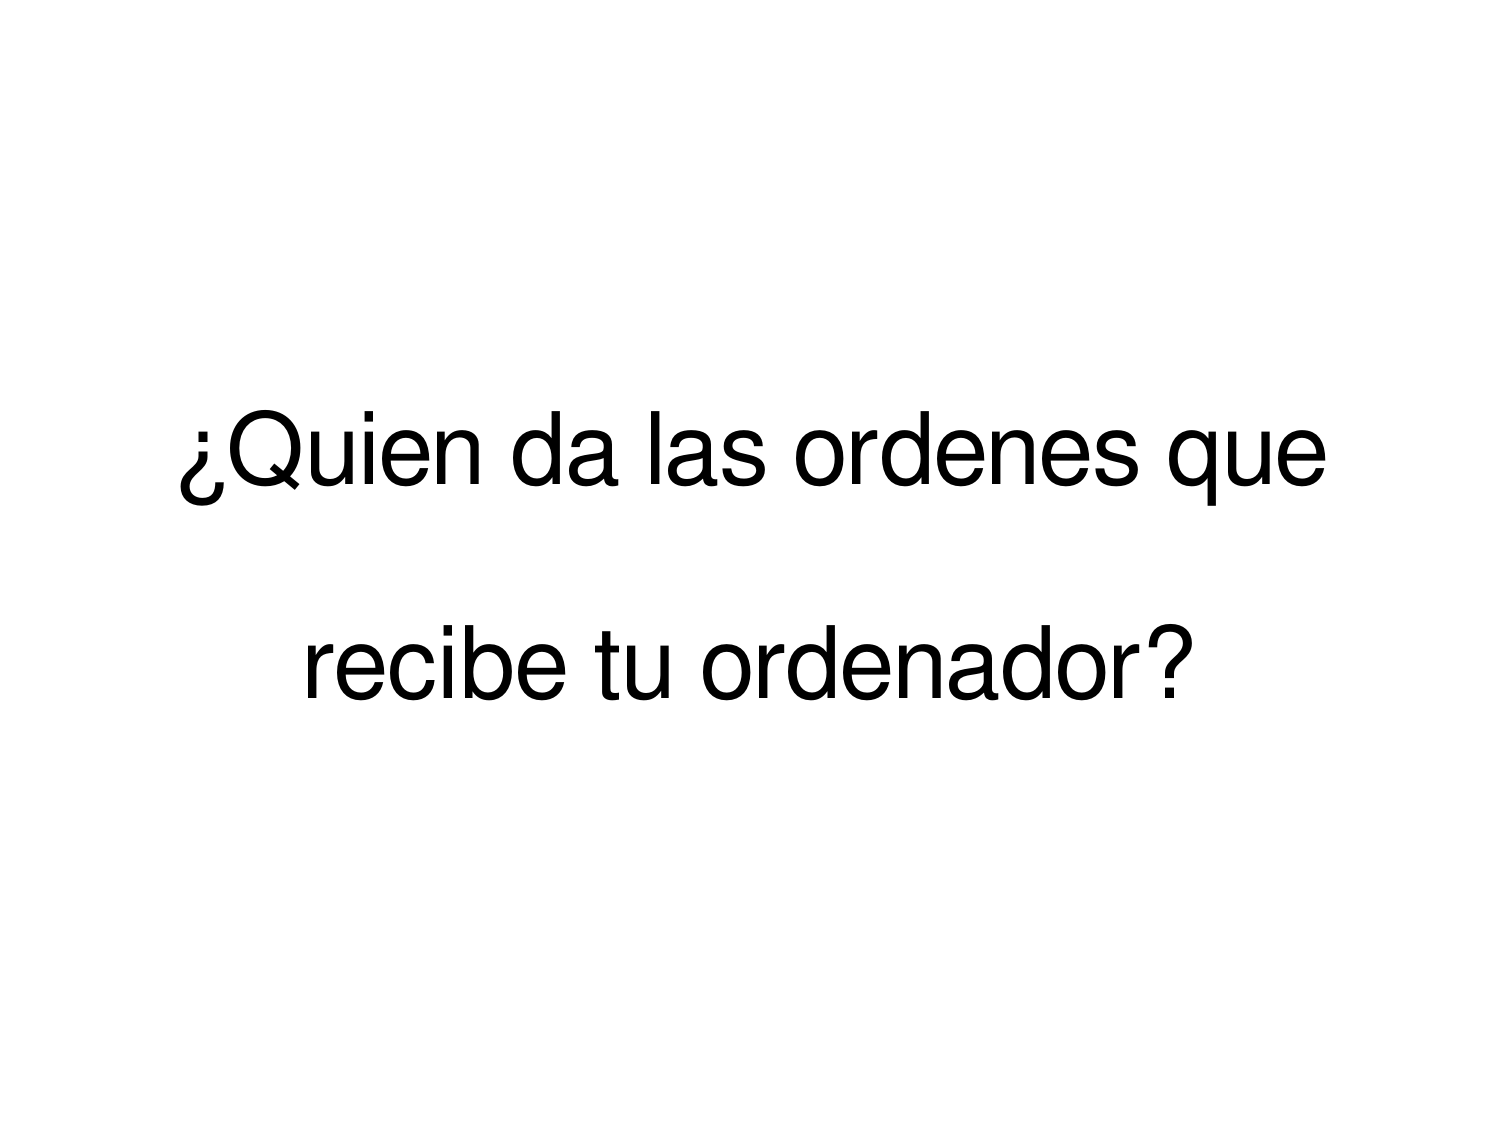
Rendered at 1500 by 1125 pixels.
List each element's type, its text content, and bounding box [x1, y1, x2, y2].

text_box ¿Quien da las ordenes que recibe tu ordenador? [52, 172, 1448, 953]
